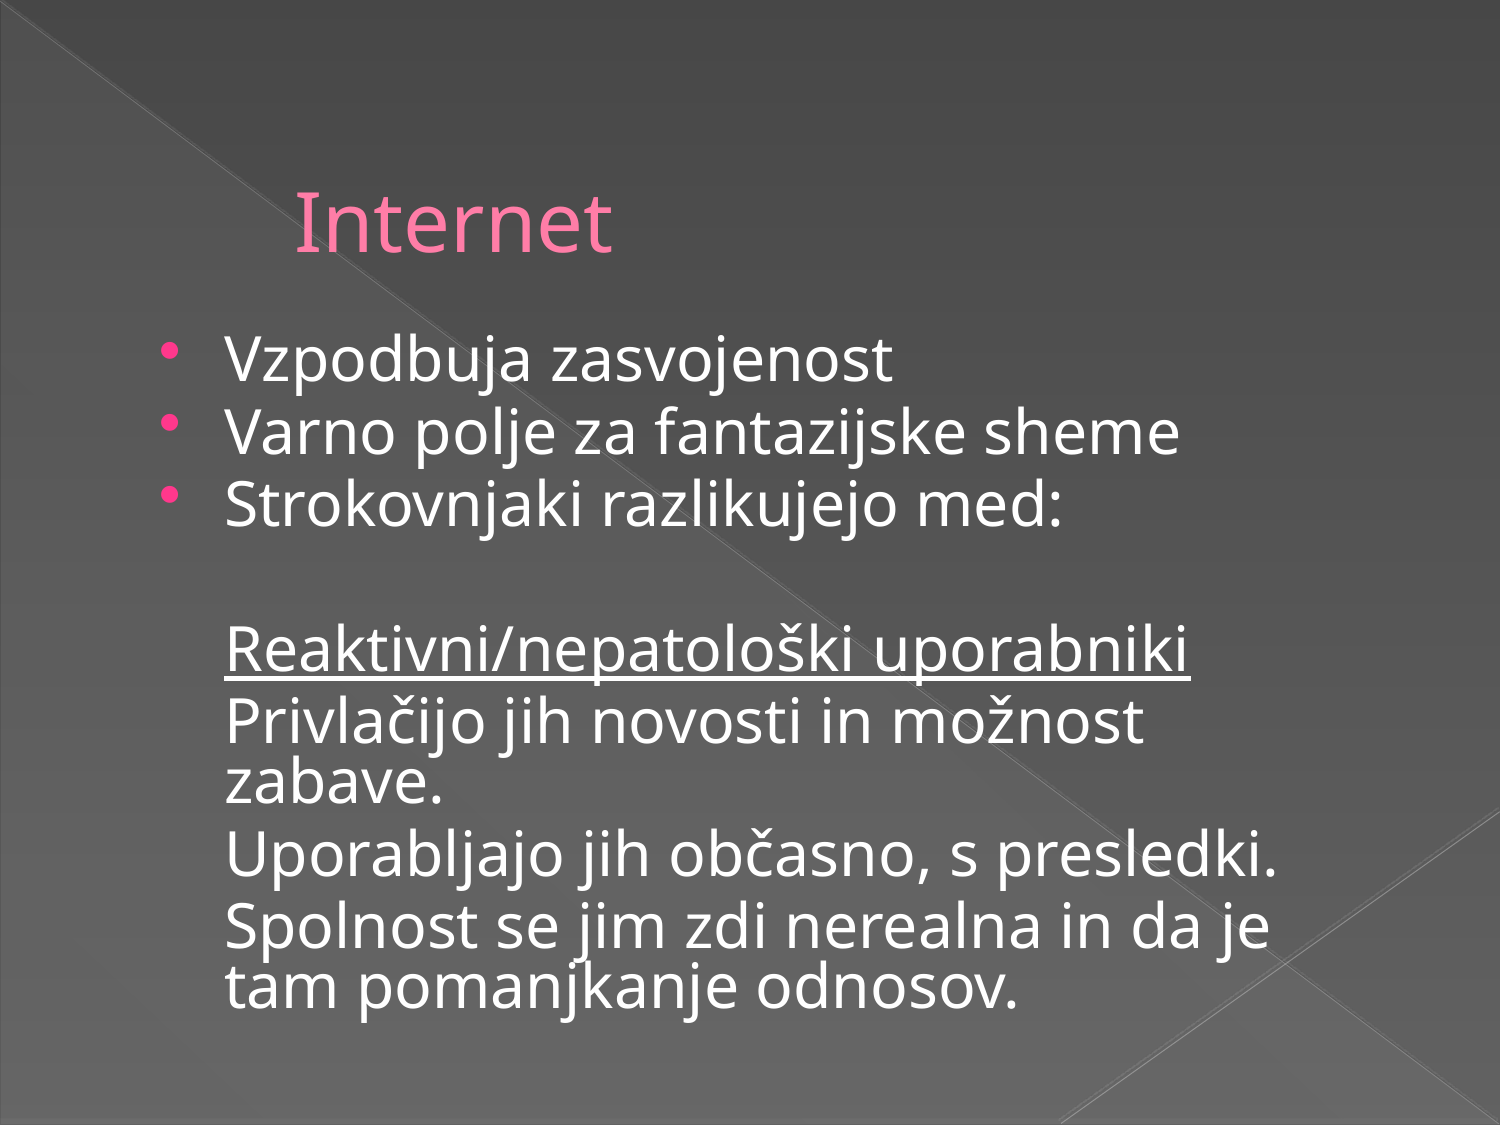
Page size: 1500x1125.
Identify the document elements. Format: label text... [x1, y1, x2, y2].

list Vzpodbuja zasvojenost Varno polje za fantazijske sheme Strokovnjaki razlikujejo med: Reaktivni/nepatološki uporabniki Privlačijo jih novosti in možnost zabave. Uporabljajo jih občasno, s presledki. Spolnost se jim zdi nerealna in da je tam pomanjkanje odnosov. [135, 326, 1394, 970]
title Internet [200, 125, 1500, 313]
